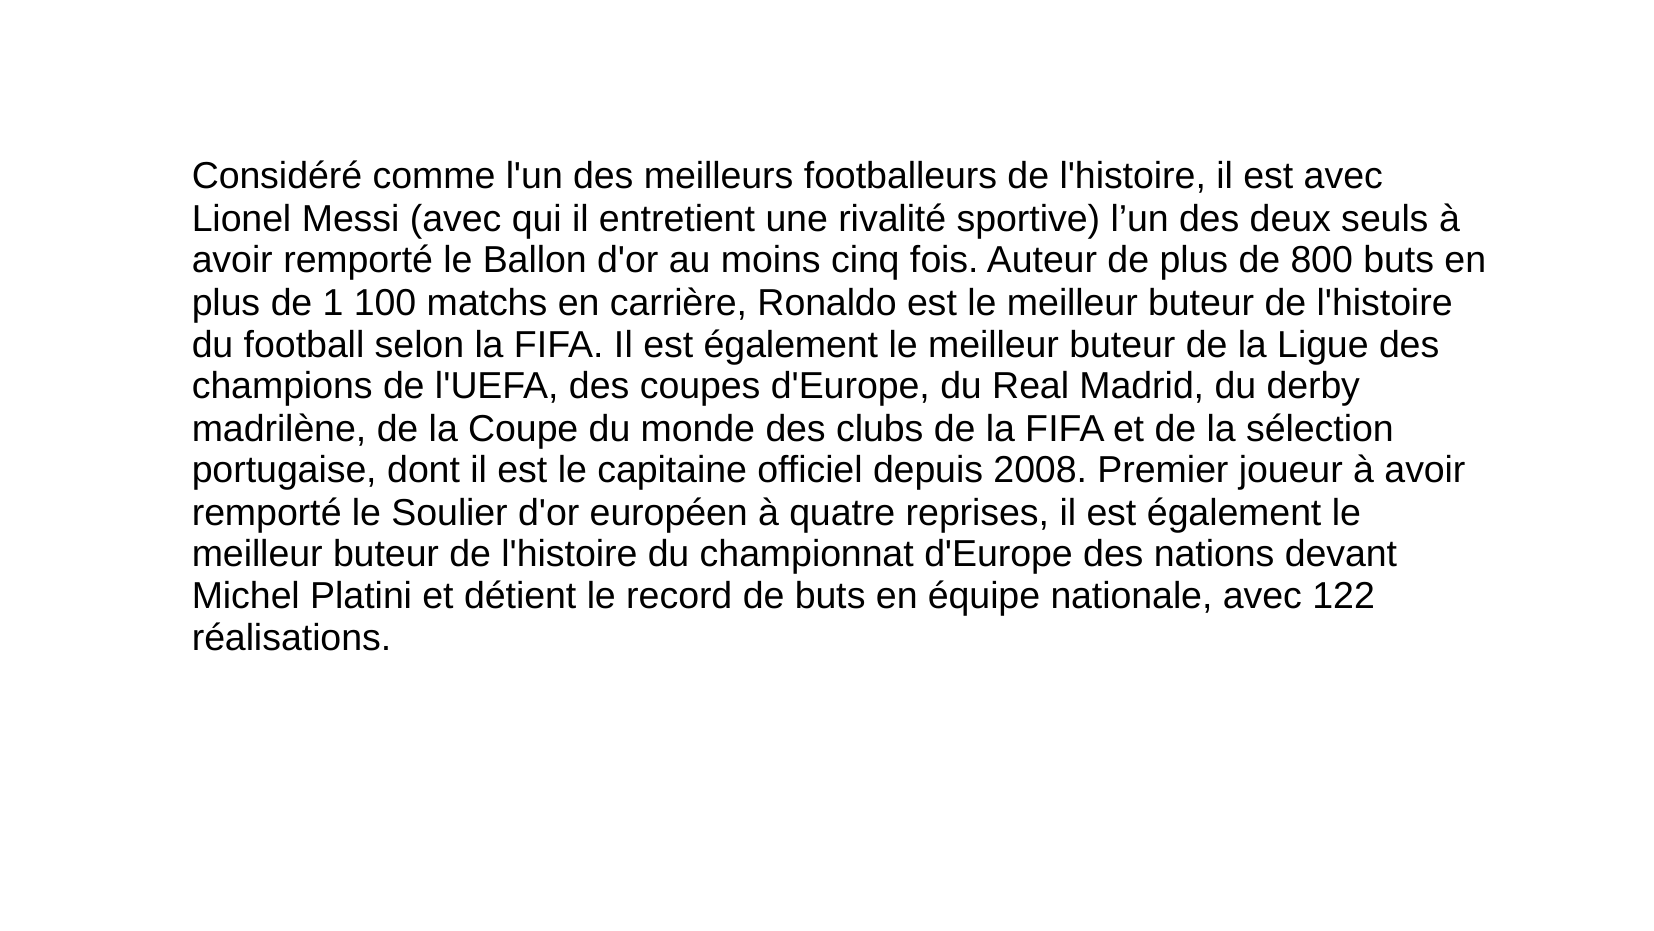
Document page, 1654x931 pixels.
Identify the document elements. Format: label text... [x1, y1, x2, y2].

text_box Considéré comme l'un des meilleurs footballeurs de l'histoire, il est avec Lionel Messi (avec qui il entretient une rivalité sportive) l’un des deux seuls à avoir remporté le Ballon d'or au moins cinq fois. Auteur de plus de 800 buts en plus de 1 100 matchs en carrière, Ronaldo est le meilleur buteur de l'histoire du football selon la FIFA. Il est également le meilleur buteur de la Ligue des champions de l'UEFA, des coupes d'Europe, du Real Madrid, du derby madrilène, de la Coupe du monde des clubs de la FIFA et de la sélection portugaise, dont il est le capitaine officiel depuis 2008. Premier joueur à avoir remporté le Soulier d'or européen à quatre reprises, il est également le meilleur buteur de l'histoire du championnat d'Europe des nations devant Michel Platini et détient le record de buts en équipe nationale, avec 122 réalisations. [177, 147, 1506, 798]
